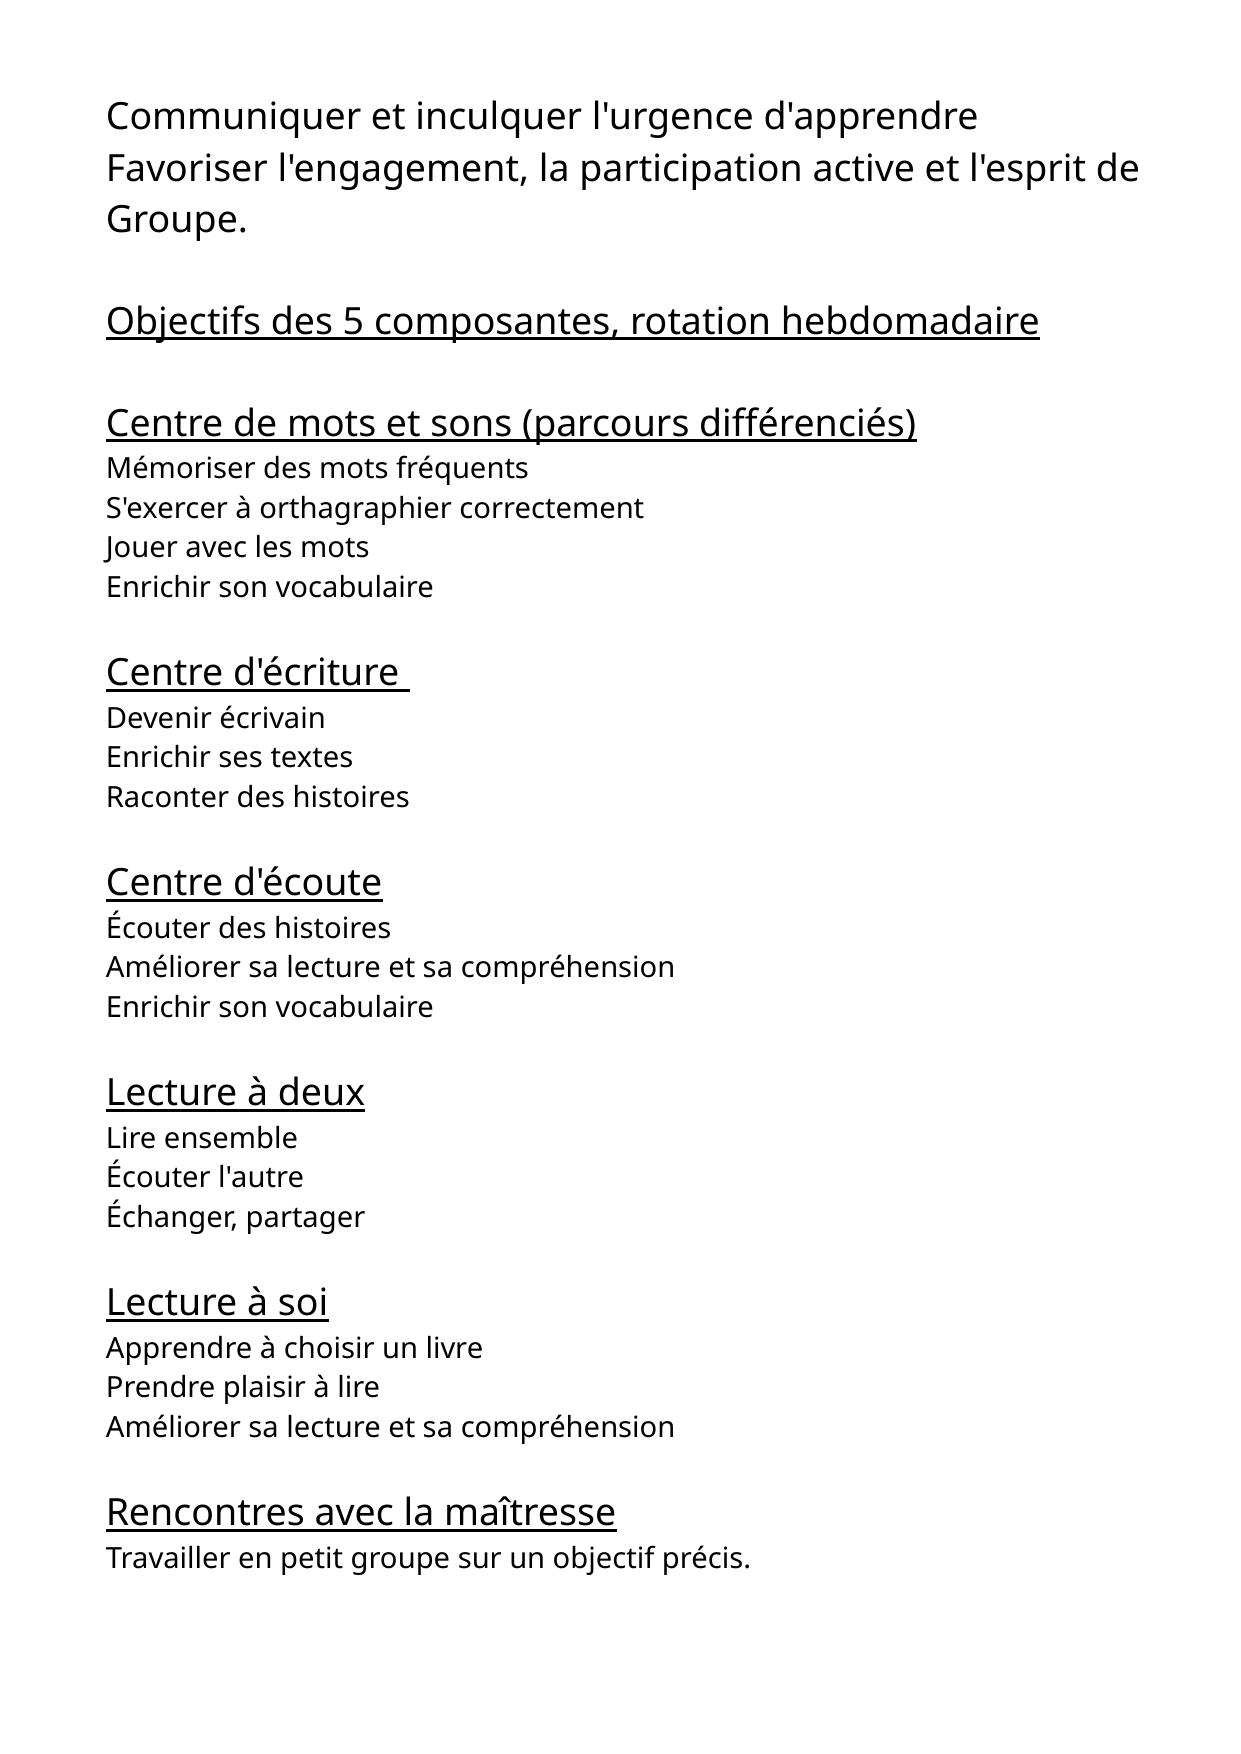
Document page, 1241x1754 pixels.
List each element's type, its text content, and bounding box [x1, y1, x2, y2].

text_box Communiquer et inculquer l'urgence d'apprendre Favoriser l'engagement, la participation active et l'esprit de Groupe. Objectifs des 5 composantes, rotation hebdomadaire Centre de mots et sons (parcours différenciés) Mémoriser des mots fréquents S'exercer à orthagraphier correctement Jouer avec les mots Enrichir son vocabulaire Centre d'écriture Devenir écrivain Enrichir ses textes Raconter des histoires Centre d'écoute Écouter des histoires Améliorer sa lecture et sa compréhension Enrichir son vocabulaire Lecture à deux Lire ensemble Écouter l'autre Échanger, partager Lecture à soi Apprendre à choisir un livre Prendre plaisir à lire Améliorer sa lecture et sa compréhension Rencontres avec la maîtresse Travailler en petit groupe sur un objectif précis. [91, 82, 1186, 1664]
